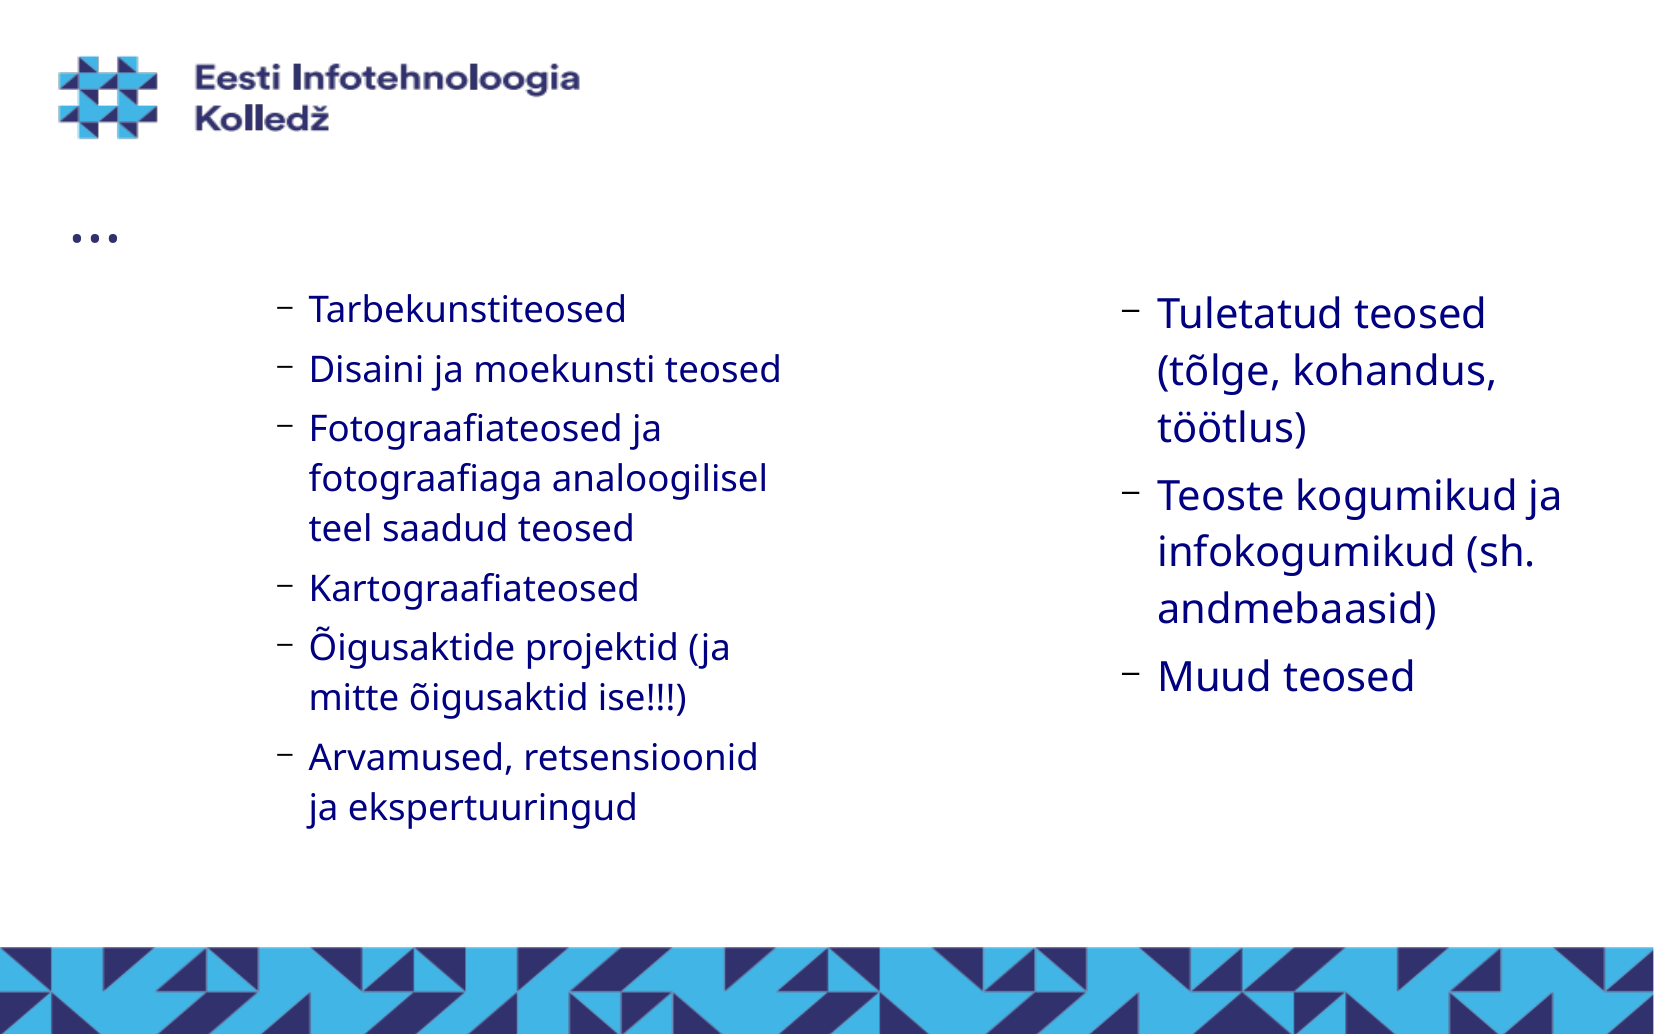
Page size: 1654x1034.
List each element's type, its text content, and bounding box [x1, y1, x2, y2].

title ... [68, 147, 1536, 286]
list Tarbekunstiteosed Disaini ja moekunsti teosed Fotograafiateosed ja fotograafiaga analoogilisel teel saadud teosed Kartograafiateosed Õigusaktide projektid (ja mitte õigusaktid ise!!!) Arvamused, retsensioonid ja ekspertuuringud [59, 283, 792, 936]
list Tuletatud teosed (tõlge, kohandus, töötlus) Teoste kogumikud ja infokogumikud (sh. andmebaasid) Muud teosed [874, 283, 1607, 936]
